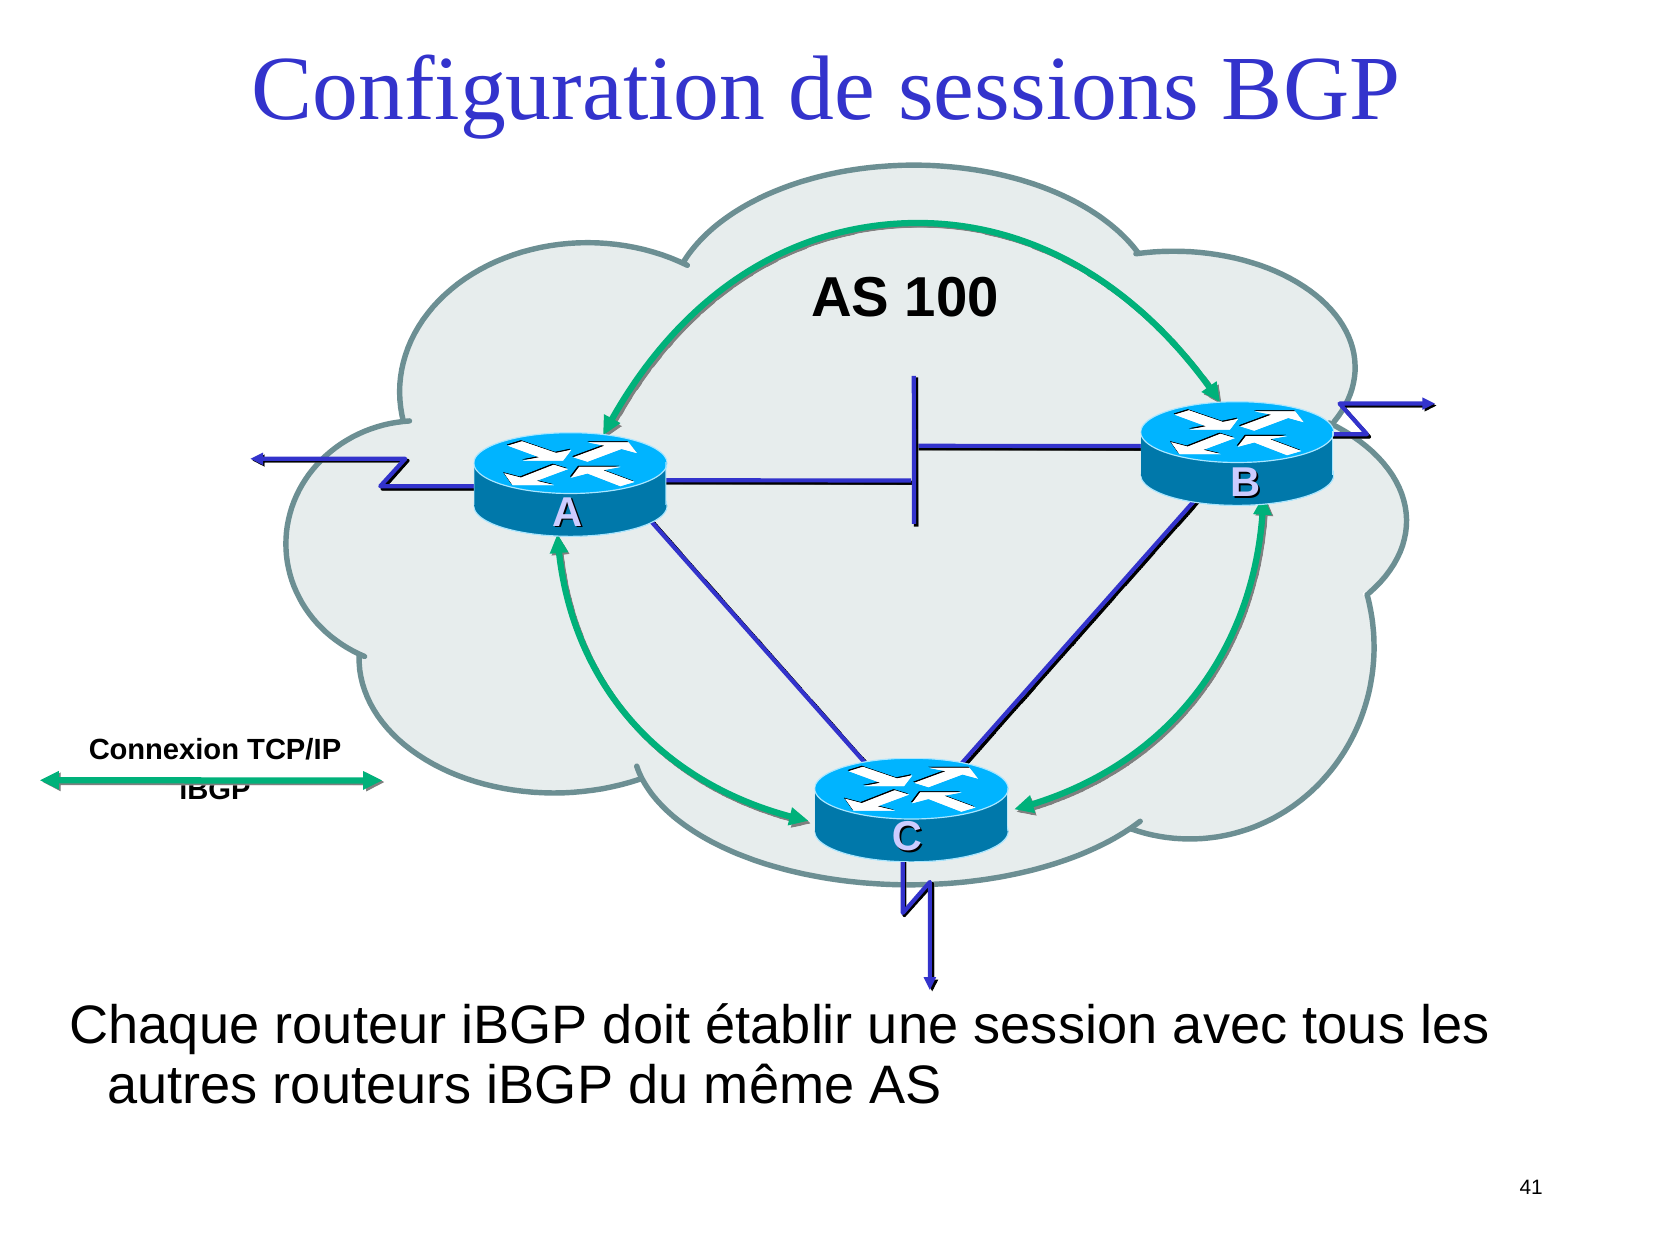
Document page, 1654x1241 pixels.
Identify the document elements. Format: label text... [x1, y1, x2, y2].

text_box AS 100 [746, 266, 1064, 330]
text_box B [1228, 459, 1262, 507]
text_box Connexion TCP/IP iBGP [73, 726, 280, 777]
text_box C [890, 813, 924, 860]
picture [280, 159, 1413, 891]
picture [913, 792, 973, 811]
text_box Connexion TCP/IP iBGP [73, 786, 280, 814]
text_box A [550, 488, 584, 536]
picture [916, 768, 975, 786]
title Configuration de sessions BGP [123, 22, 1530, 160]
text_box Chaque routeur iBGP doit établir une session avec tous les autres routeurs iBGP du même AS [56, 988, 1581, 1123]
picture [851, 767, 910, 786]
picture [848, 791, 906, 810]
